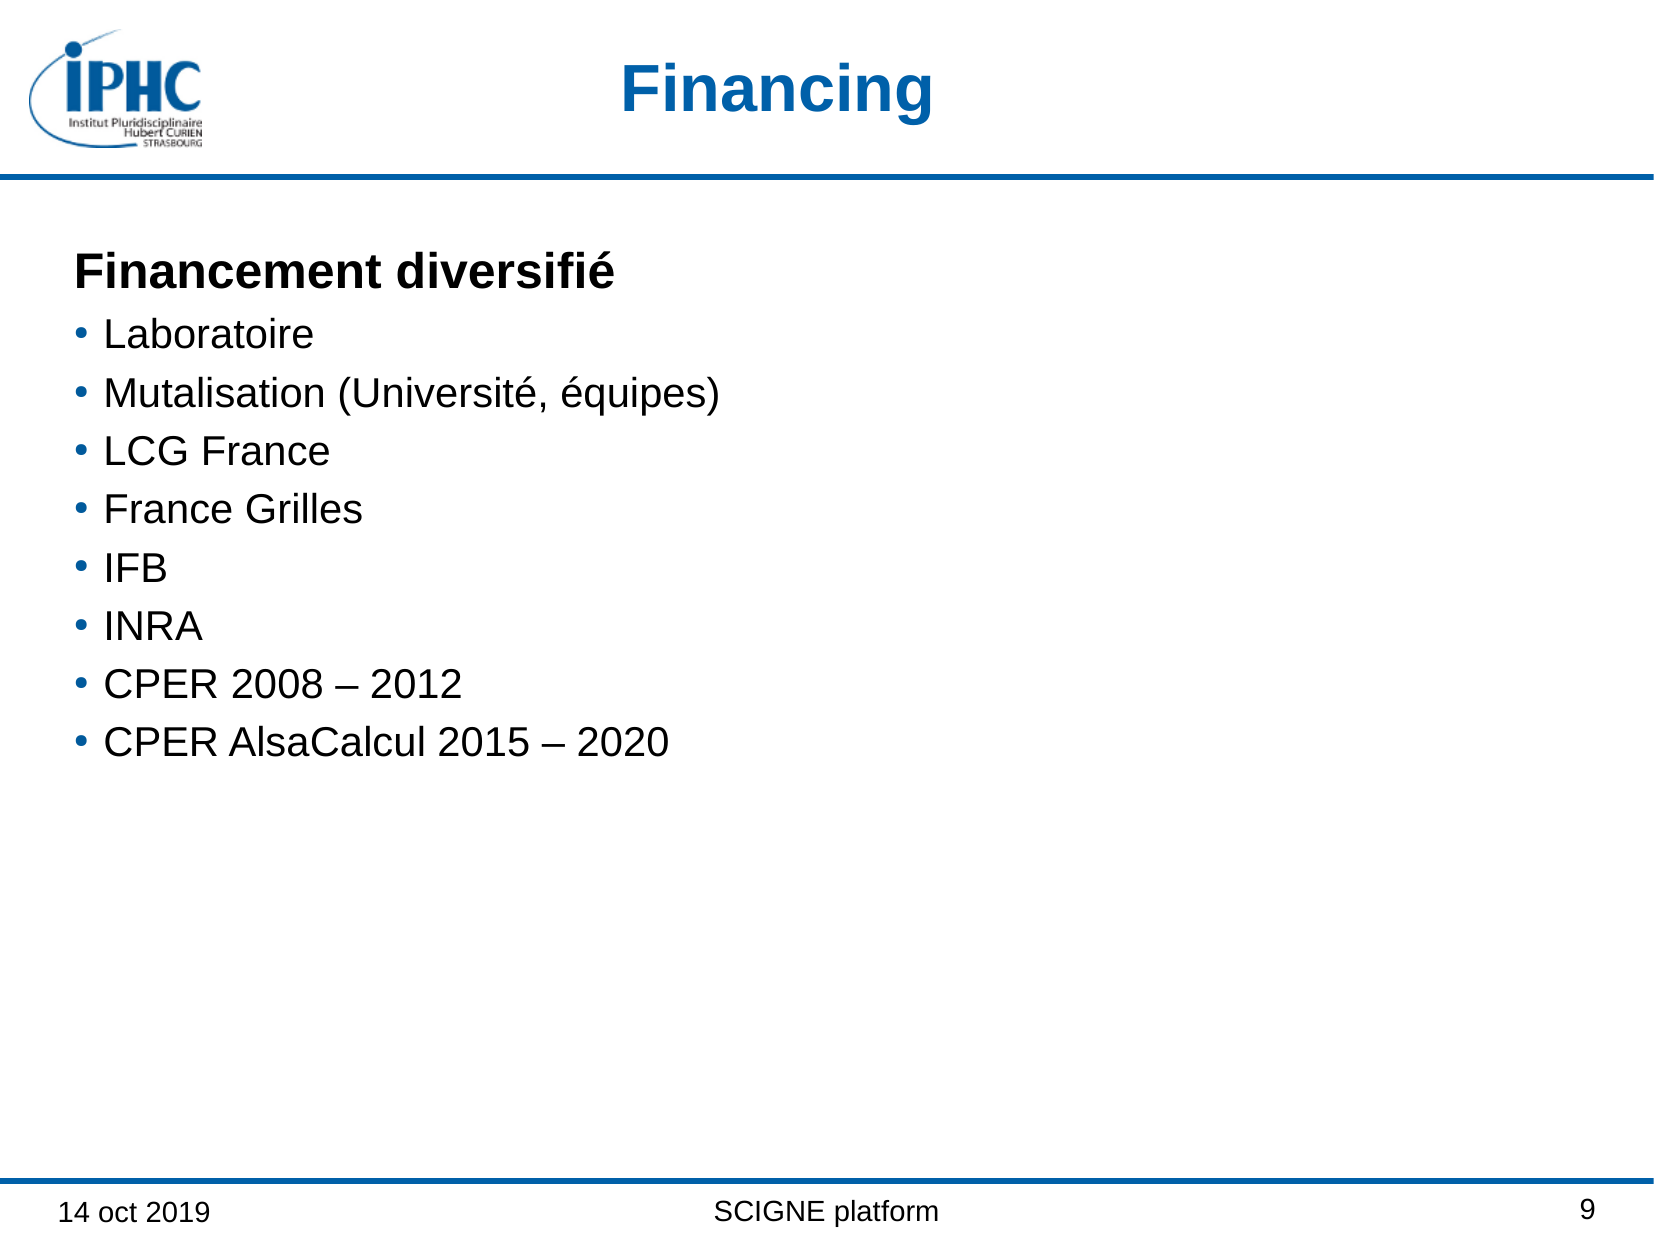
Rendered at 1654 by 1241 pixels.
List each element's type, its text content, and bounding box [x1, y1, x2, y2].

text_box Financement diversifié Laboratoire Mutalisation (Université, équipes) LCG France France Grilles IFB INRA CPER 2008 – 2012 CPER AlsaCalcul 2015 – 2020 [59, 236, 1595, 809]
picture [29, 29, 202, 148]
text_box Financing [605, 43, 1048, 134]
